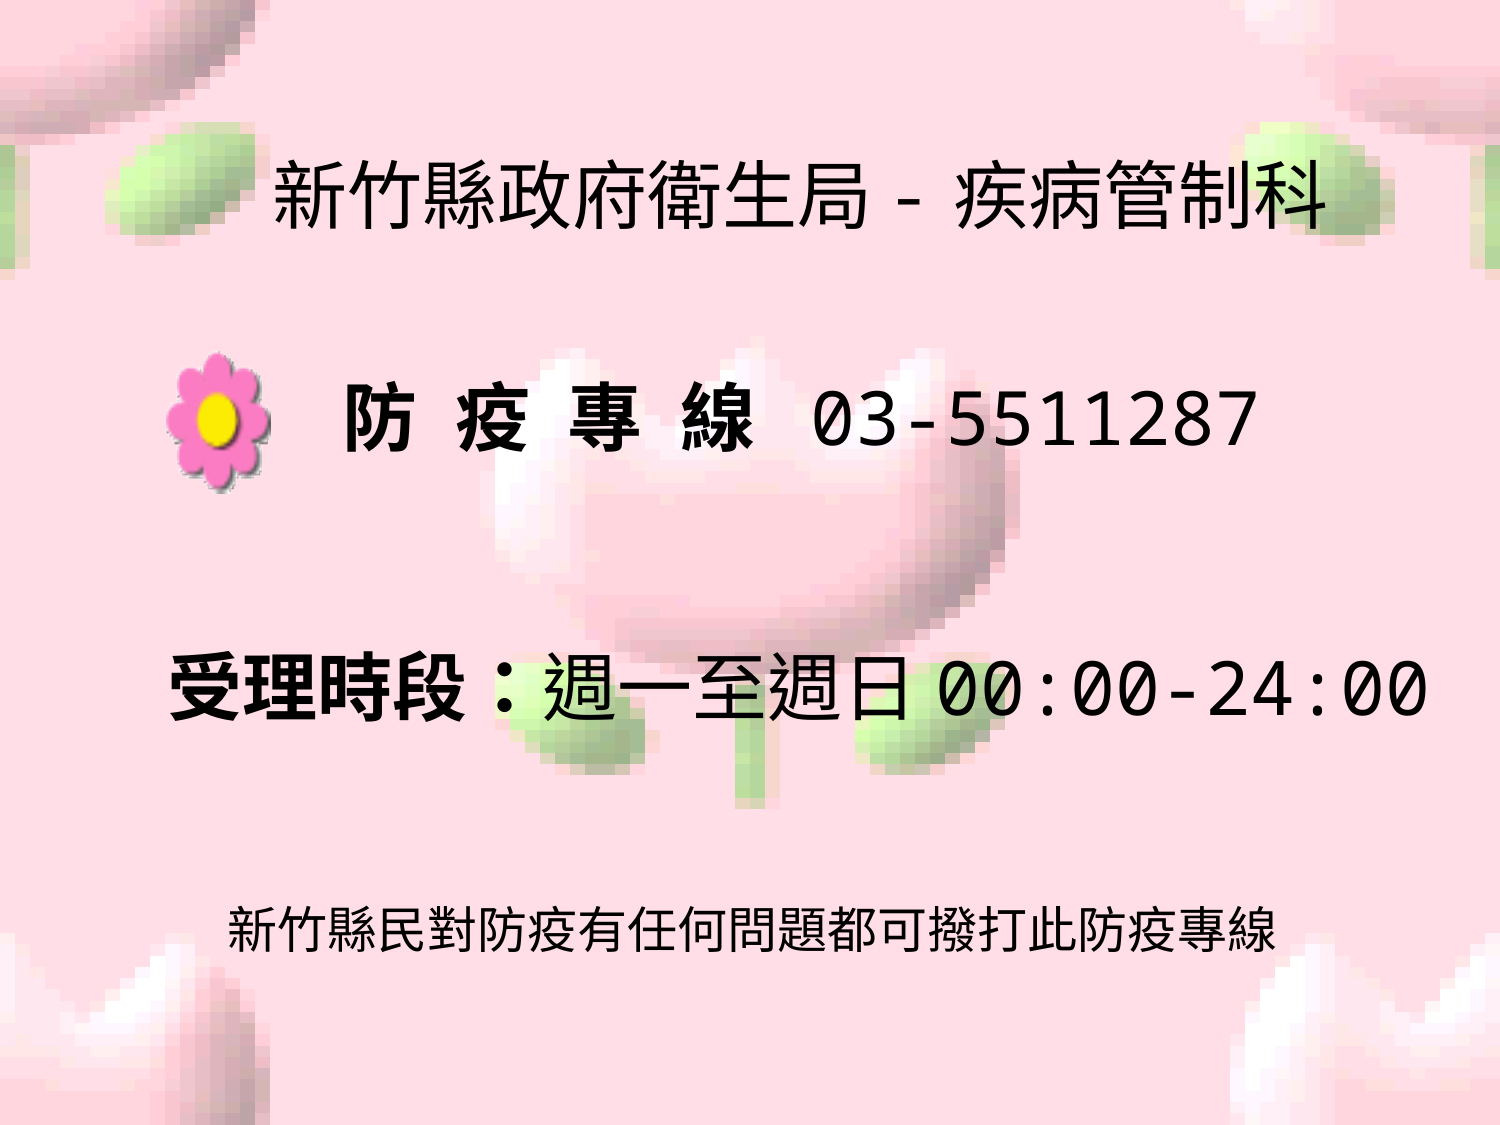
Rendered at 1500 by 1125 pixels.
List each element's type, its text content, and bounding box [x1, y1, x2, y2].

text_box 新竹縣政府衛生局-疾病管制科 [257, 140, 1344, 246]
picture [0, 0, 1500, 1125]
text_box 新竹縣民對防疫有任何問題都可撥打此防疫專線 [175, 890, 1348, 966]
text_box 受理時段：週一至週日00:00-24:00 [152, 632, 1445, 739]
text_box 防 疫 專 線 03-5511287 [328, 363, 1276, 469]
